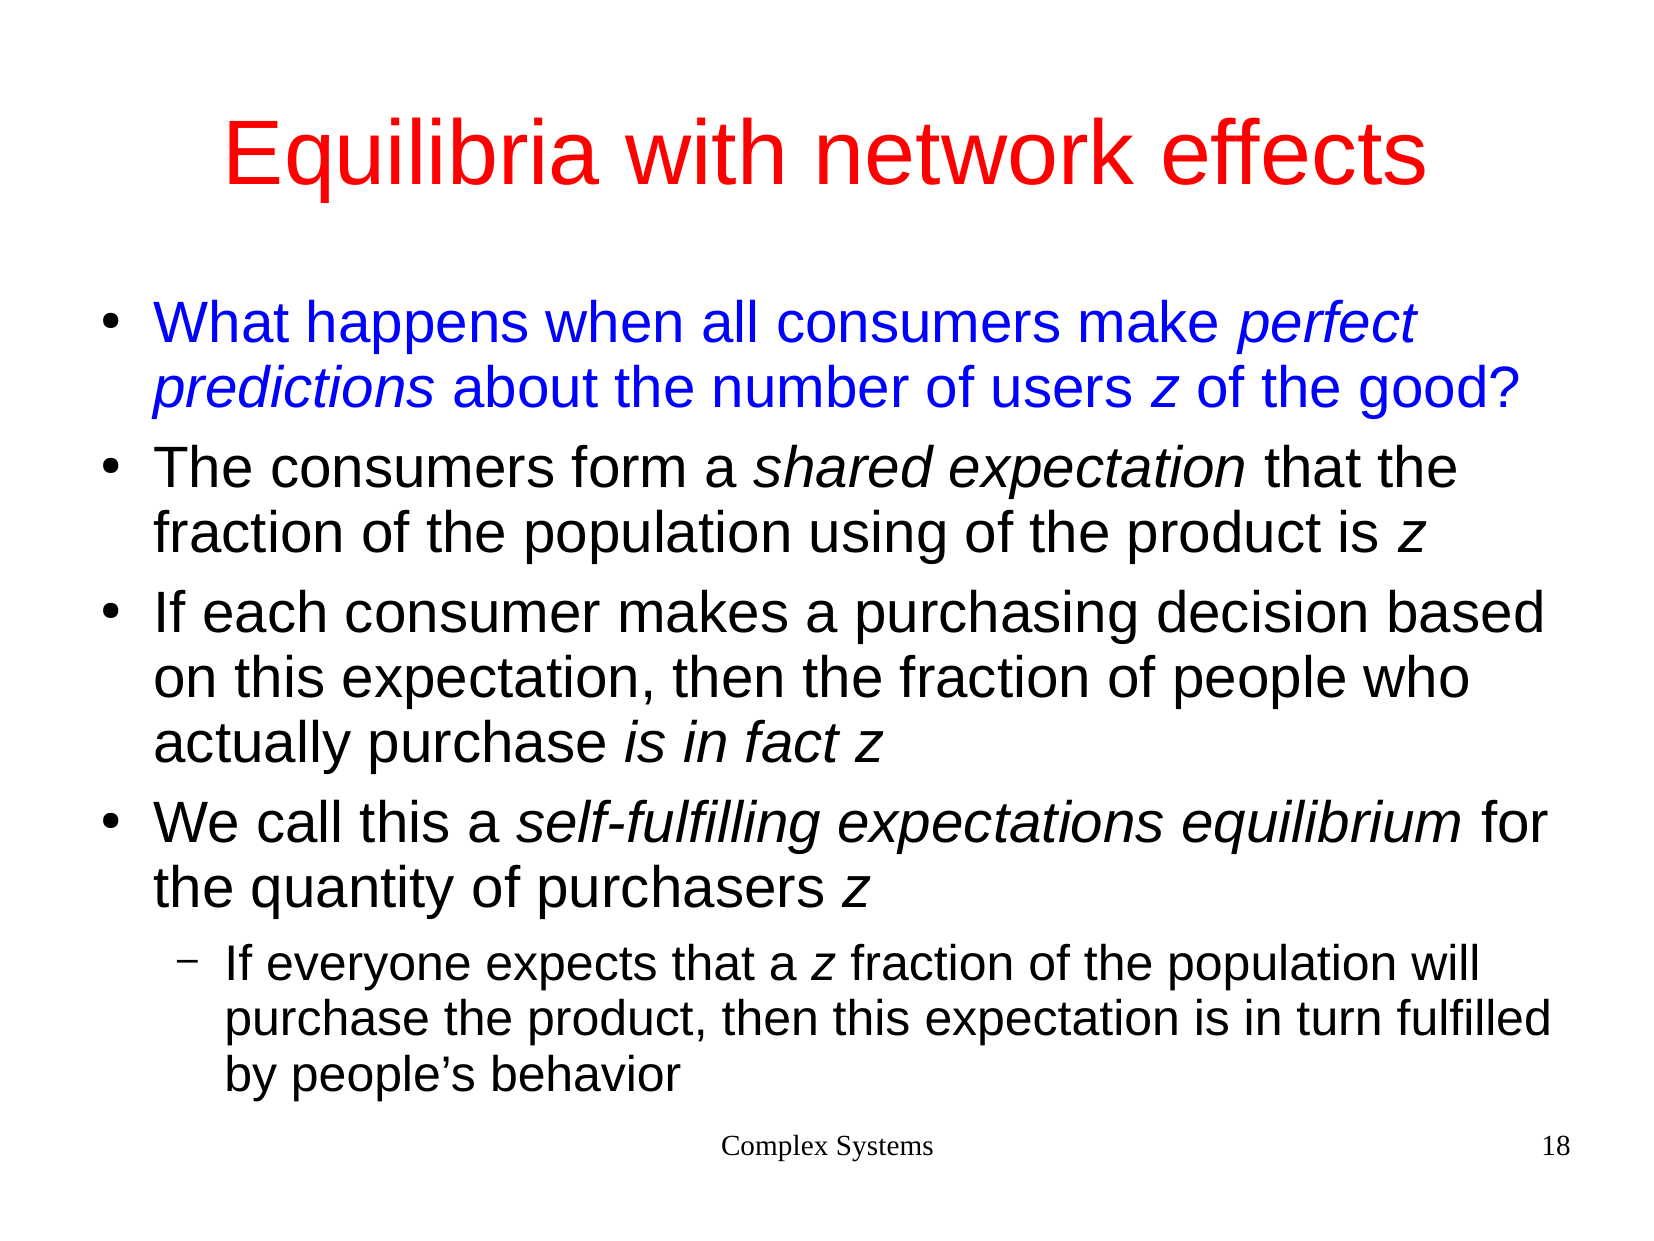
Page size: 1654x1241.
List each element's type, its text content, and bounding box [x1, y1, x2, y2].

list What happens when all consumers make perfect predictions about the number of users z of the good? The consumers form a shared expectation that the fraction of the population using of the product is z If each consumer makes a purchasing decision based on this expectation, then the fraction of people who actually purchase is in fact z We call this a self-fulfilling expectations equilibrium for the quantity of purchasers z If everyone expects that a z fraction of the population will purchase the product, then this expectation is in turn fulfilled by people’s behavior [82, 290, 1571, 1109]
title Equilibria with network effects [82, 49, 1571, 257]
